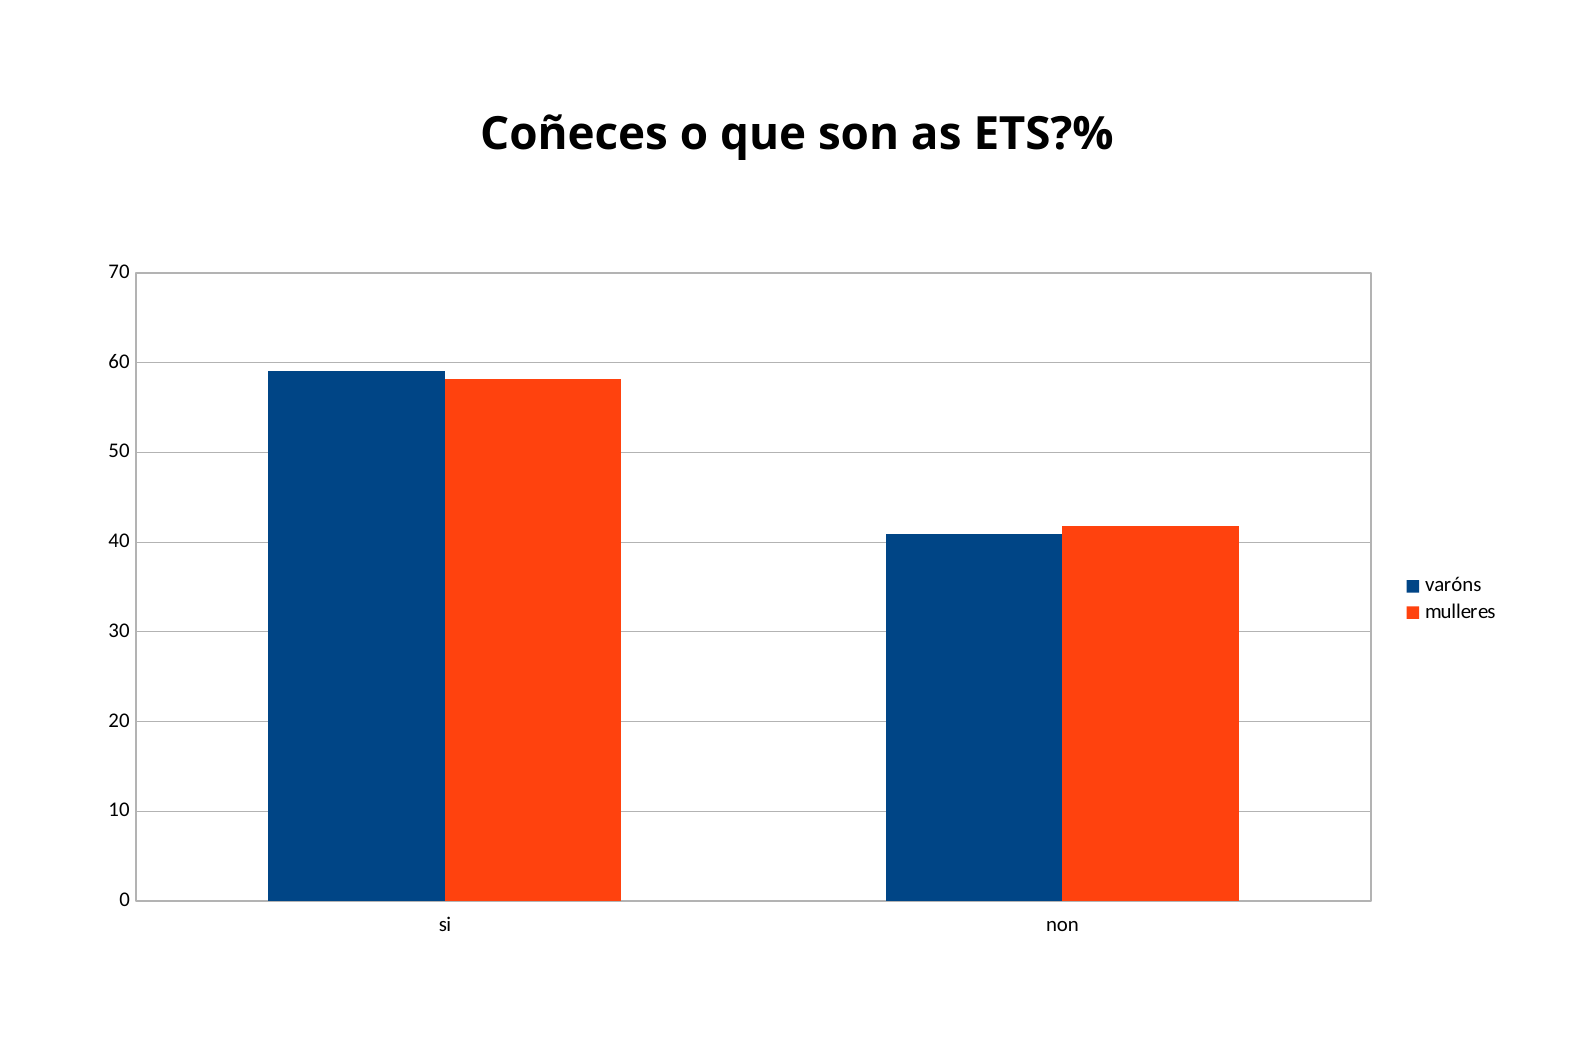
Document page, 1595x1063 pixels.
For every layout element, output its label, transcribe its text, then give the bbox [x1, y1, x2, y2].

chart [79, 248, 1515, 951]
title Coñeces o que son as ETS?% [79, 42, 1515, 220]
